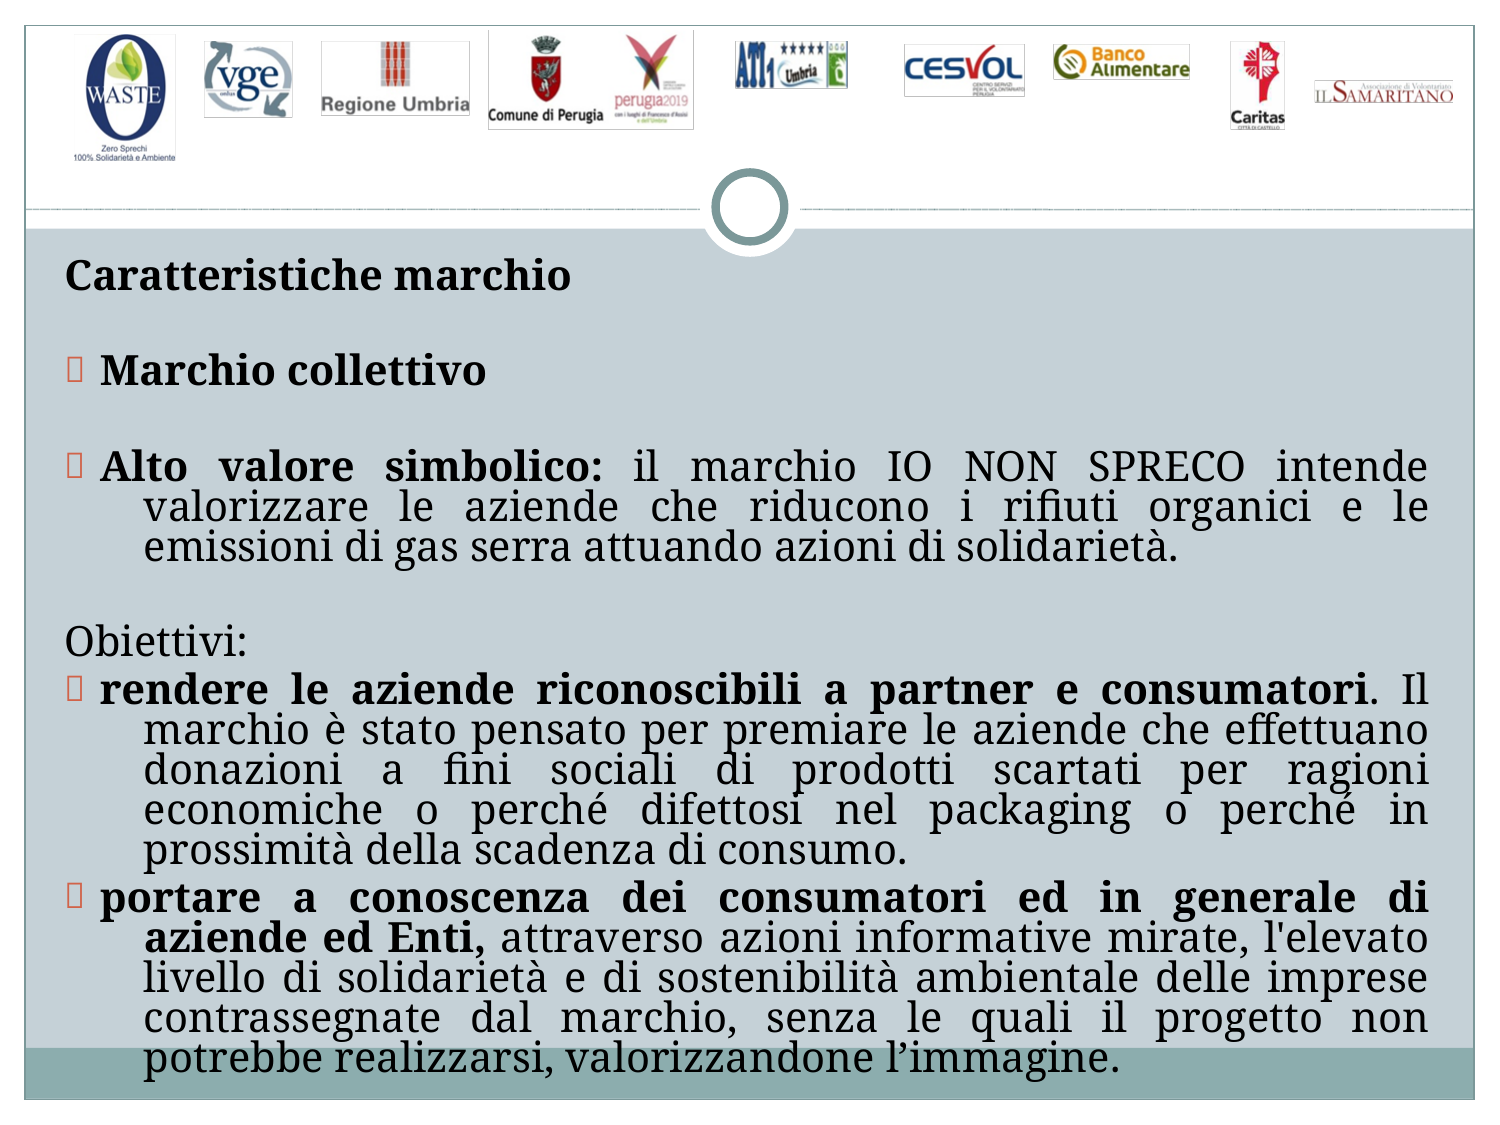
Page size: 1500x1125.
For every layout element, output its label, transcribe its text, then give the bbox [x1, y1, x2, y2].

picture [64, 30, 1465, 179]
text_box Caratteristiche marchio Marchio collettivo Alto valore simbolico: il marchio IO NON SPRECO intende valorizzare le aziende che riducono i rifiuti organici e le emissioni di gas serra attuando azioni di solidarietà. Obiettivi: rendere le aziende riconoscibili a partner e consumatori. Il marchio è stato pensato per premiare le aziende che effettuano donazioni a fini sociali di prodotti scartati per ragioni economiche o perché difettosi nel packaging o perché in prossimità della scadenza di consumo. portare a conoscenza dei consumatori ed in generale di aziende ed Enti, attraverso azioni informative mirate, l'elevato livello di solidarietà e di sostenibilità ambientale delle imprese contrassegnate dal marchio, senza le quali il progetto non potrebbe realizzarsi, valorizzandone l’immagine. [49, 250, 1445, 1041]
